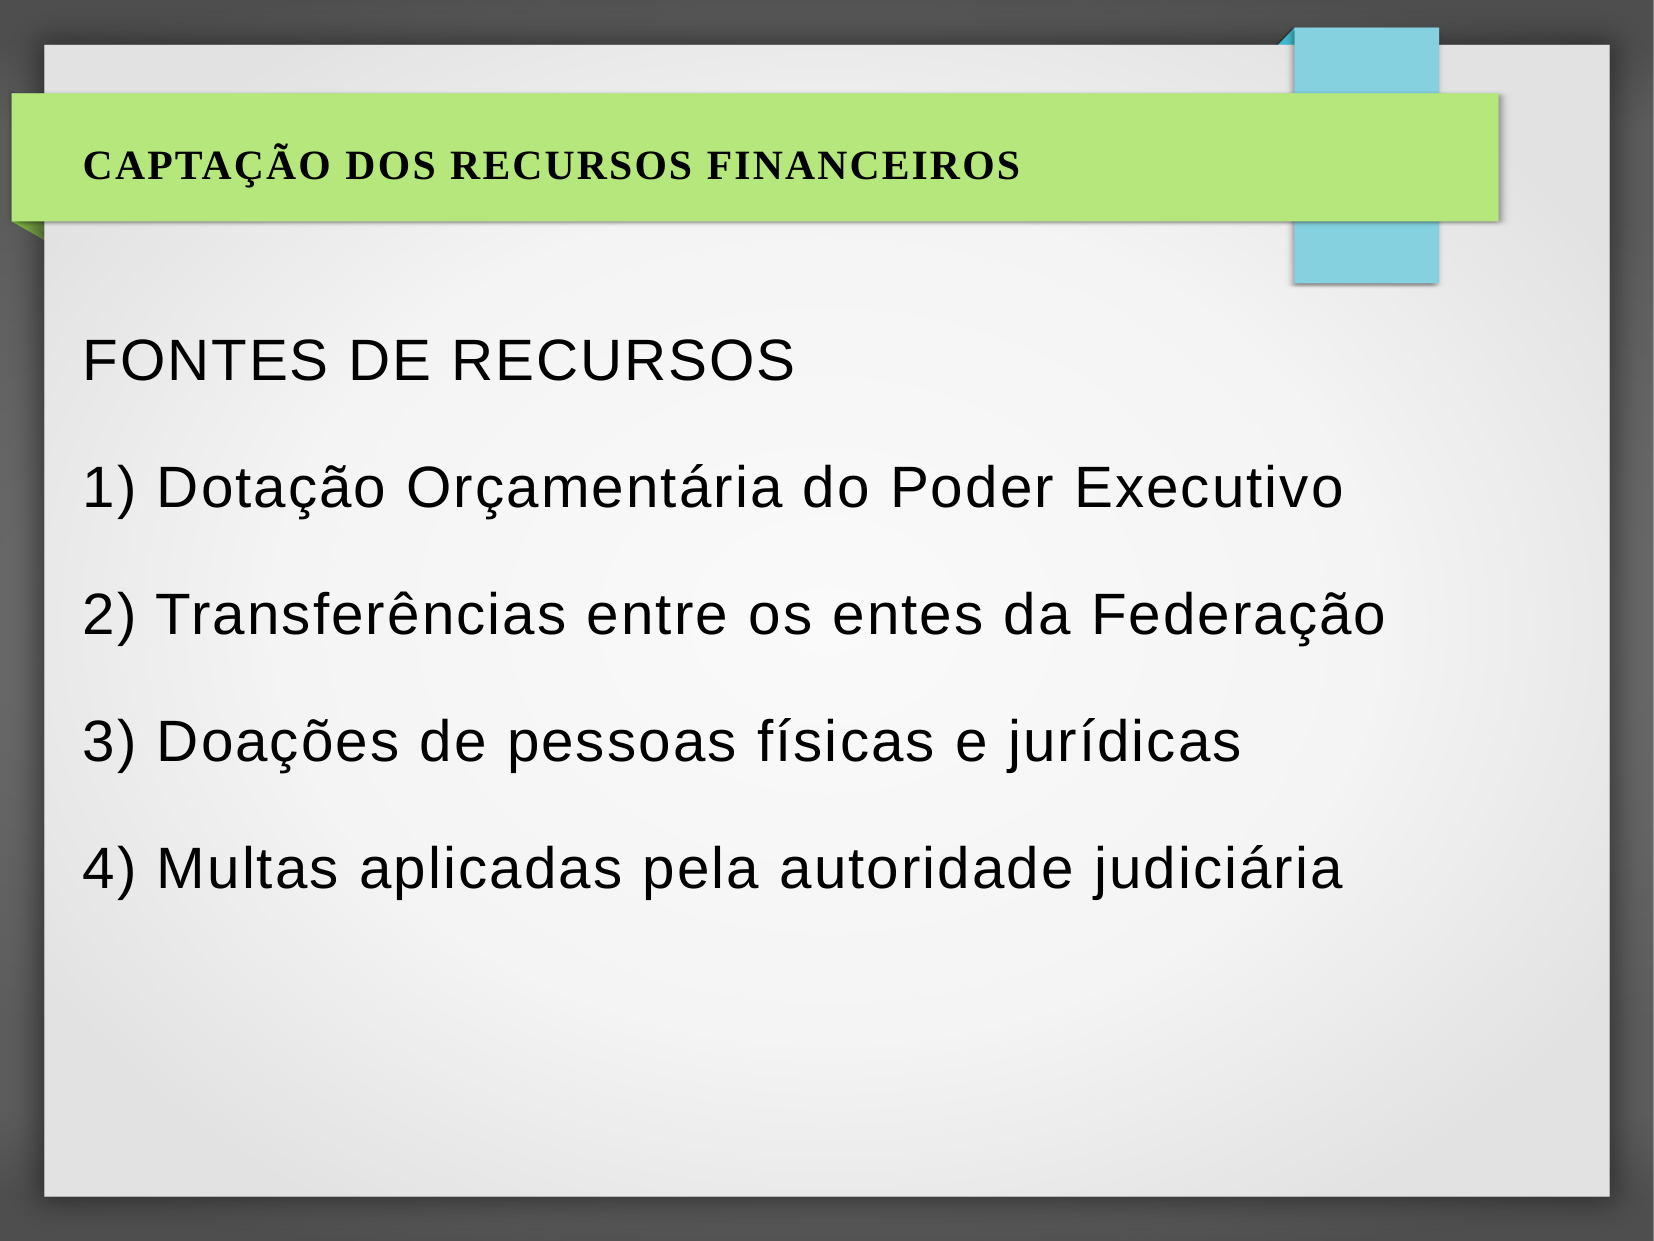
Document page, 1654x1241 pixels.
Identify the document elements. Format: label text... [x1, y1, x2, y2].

picture [0, 0, 1654, 1241]
title CAPTAÇÃO DOS RECURSOS FINANCEIROS [82, 94, 1264, 213]
list FONTES DE RECURSOS 1) Dotação Orçamentária do Poder Executivo 2) Transferências entre os entes da Federação 3) Doações de pessoas físicas e jurídicas 4) Multas aplicadas pela autoridade judiciária [82, 295, 1571, 1015]
